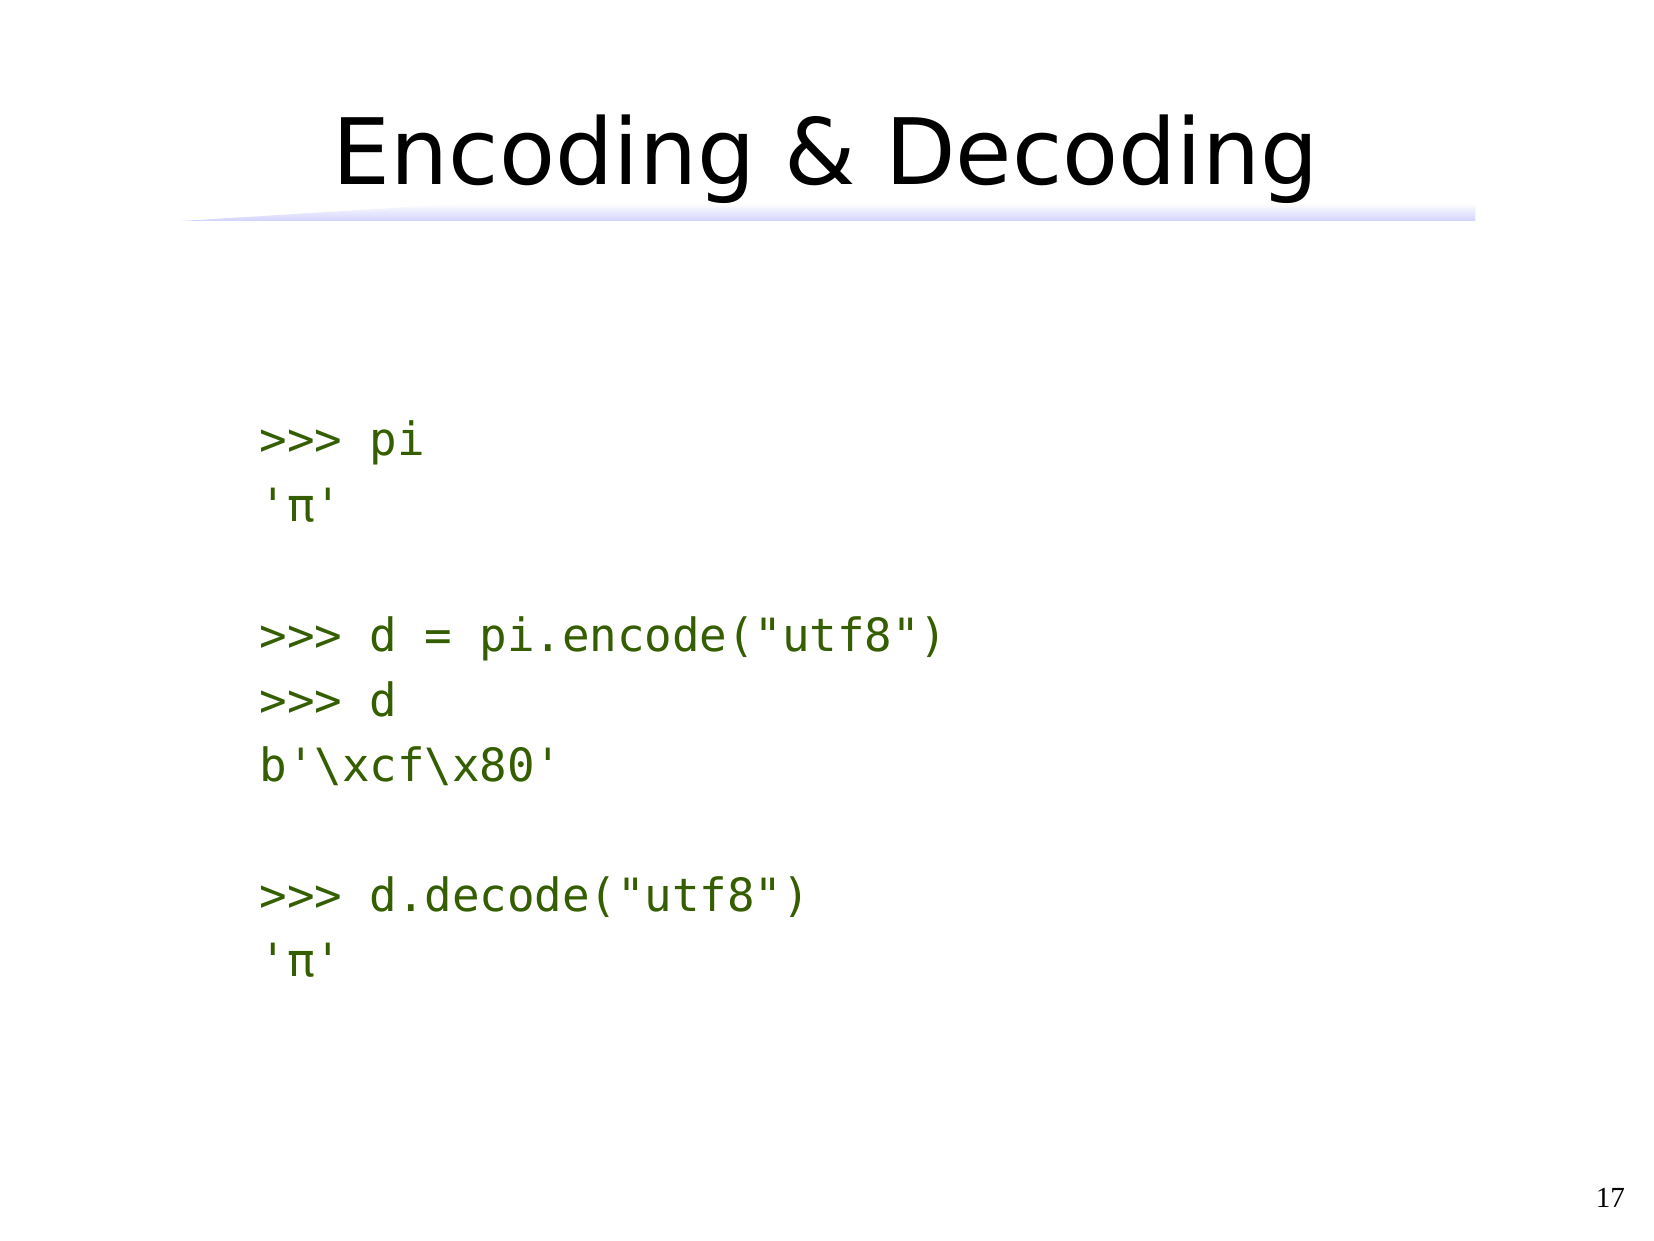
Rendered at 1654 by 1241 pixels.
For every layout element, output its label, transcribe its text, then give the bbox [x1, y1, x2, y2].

list >>> pi 'π' >>> d = pi.encode("utf8") >>> d b'\xcf\x80' >>> d.decode("utf8") 'π' [82, 413, 1536, 1241]
title Encoding & Decoding [82, 49, 1571, 257]
